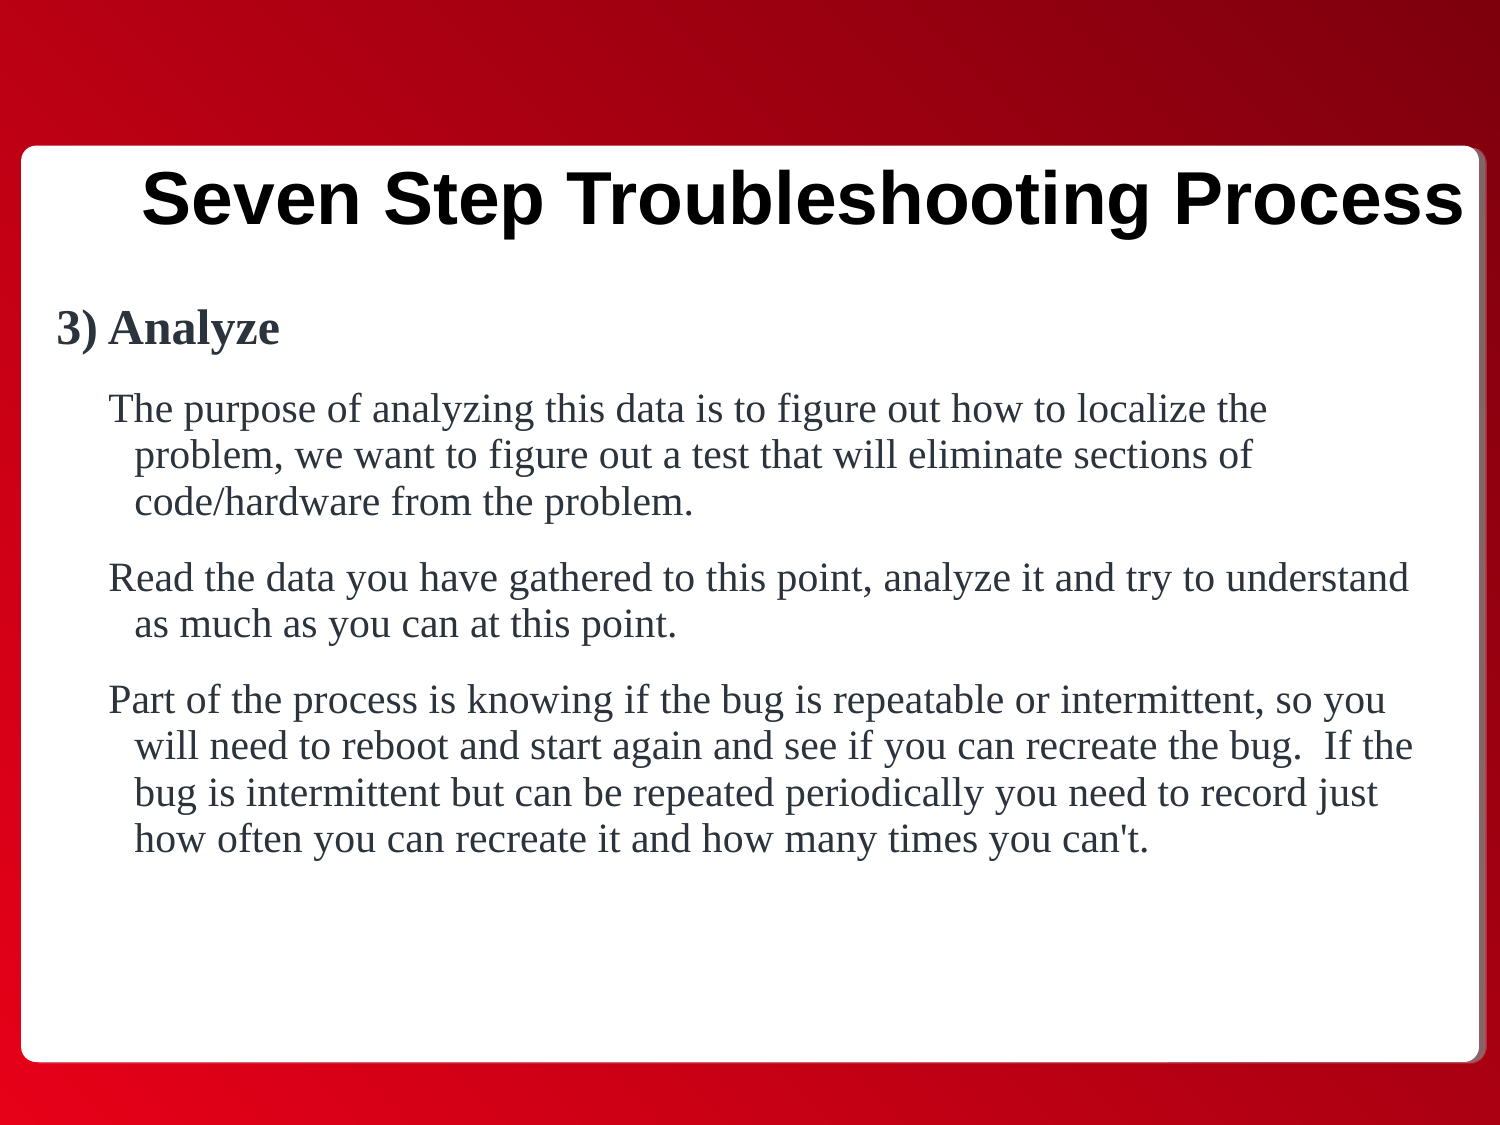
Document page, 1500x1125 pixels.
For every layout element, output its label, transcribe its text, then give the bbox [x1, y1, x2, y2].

title Seven Step Troubleshooting Process [0, 162, 1500, 263]
list 3) Analyze The purpose of analyzing this data is to figure out how to localize the problem, we want to figure out a test that will eliminate sections of code/hardware from the problem. Read the data you have gathered to this point, analyze it and try to understand as much as you can at this point. Part of the process is knowing if the bug is repeatable or intermittent, so you will need to reboot and start again and see if you can recreate the bug. If the bug is intermittent but can be repeated periodically you need to record just how often you can recreate it and how many times you can't. [54, 299, 1426, 862]
